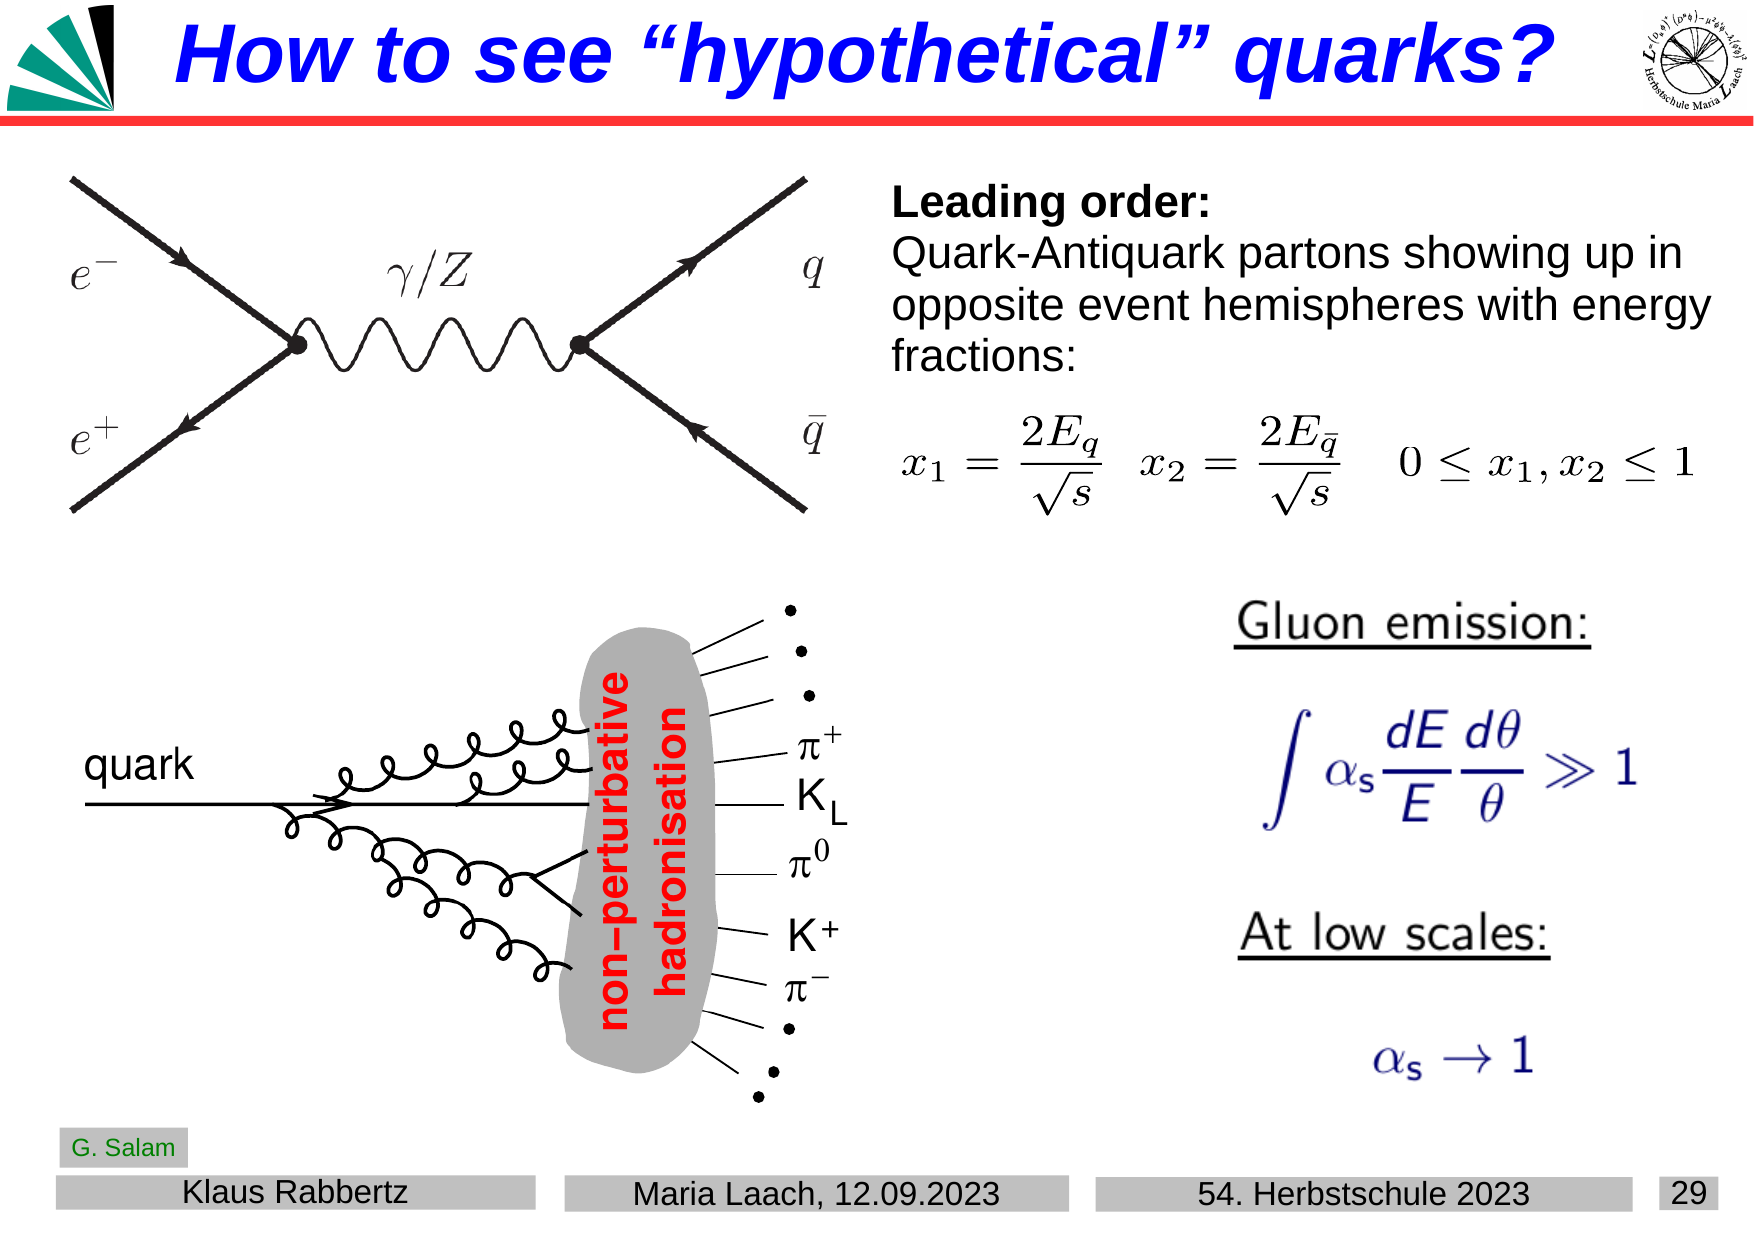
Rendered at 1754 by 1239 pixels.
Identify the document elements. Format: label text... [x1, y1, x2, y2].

picture [900, 415, 1102, 516]
picture [1643, 10, 1747, 110]
text_box Leading order: Quark-Antiquark partons showing up in opposite event hemispheres with energy fractions: [879, 169, 1725, 387]
picture [1138, 415, 1342, 516]
picture [59, 168, 834, 521]
picture [1398, 447, 1697, 484]
picture [77, 580, 867, 1120]
picture [1211, 573, 1683, 1131]
picture [7, 5, 114, 112]
title How to see “hypothetical” quarks? [120, 0, 1612, 156]
text_box G. Salam [59, 1127, 188, 1168]
